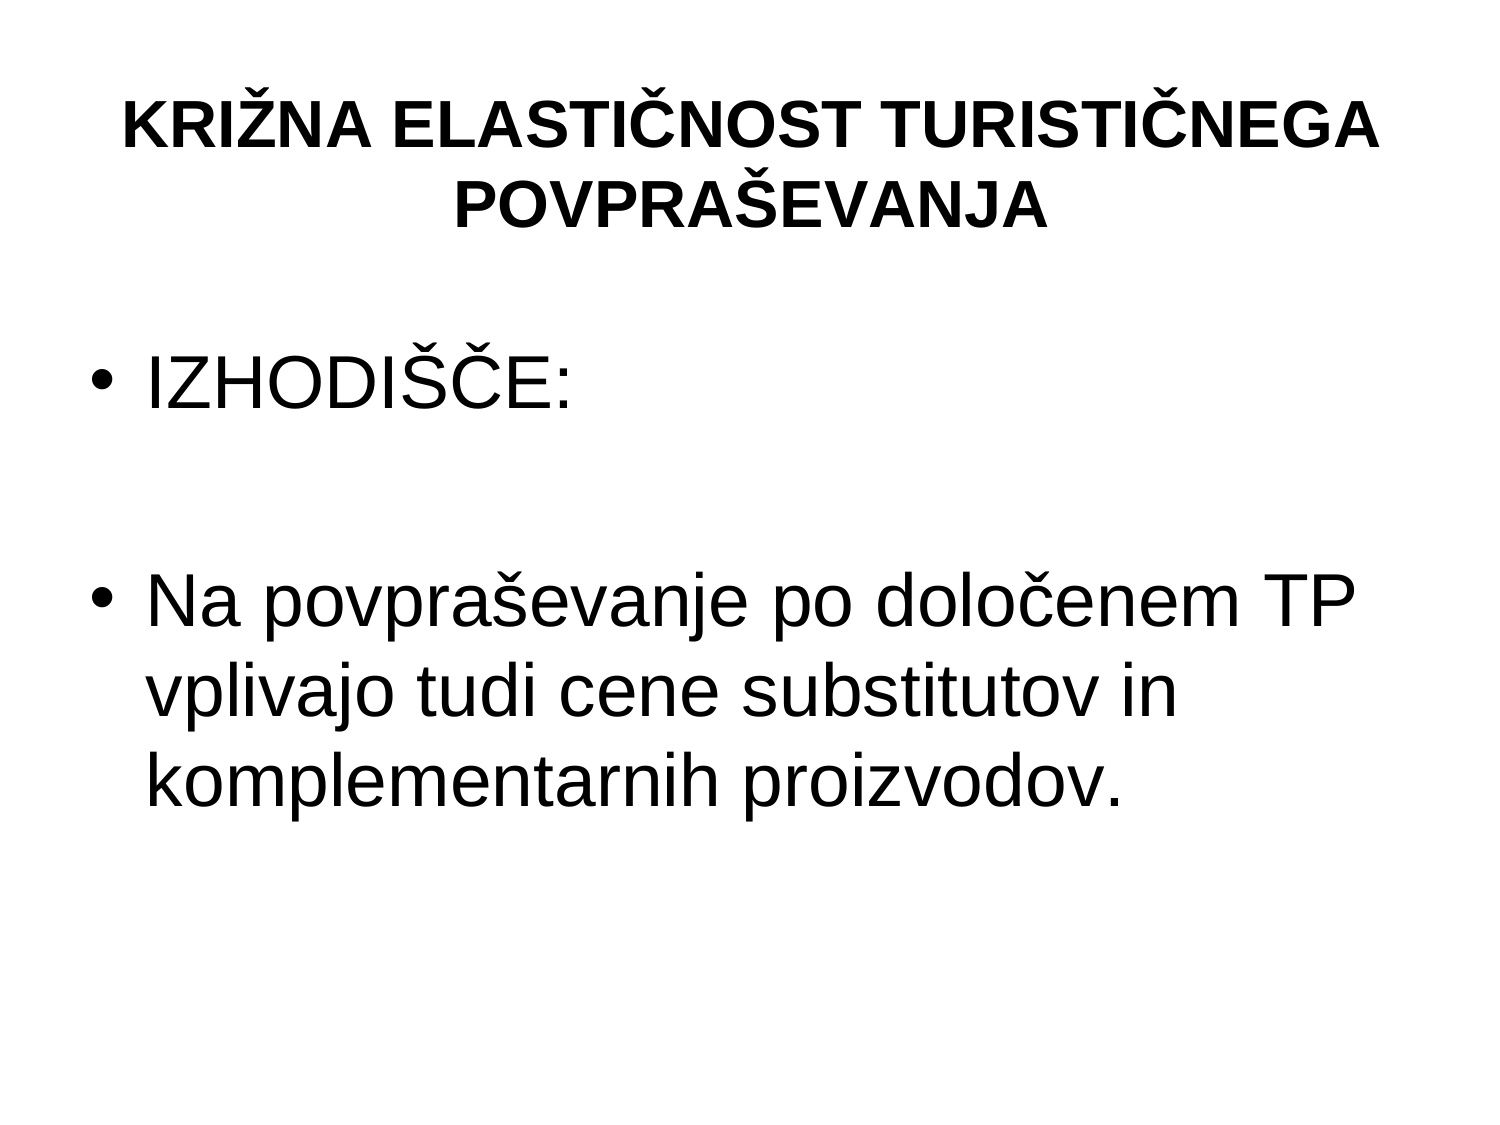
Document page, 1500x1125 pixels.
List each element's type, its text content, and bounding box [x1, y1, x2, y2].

list IZHODIŠČE: Na povpraševanje po določenem TP vplivajo tudi cene substitutov in komplementarnih proizvodov. [75, 326, 1426, 1006]
title KRIŽNA ELASTIČNOST TURISTIČNEGA POVPRAŠEVANJA [76, 66, 1427, 256]
